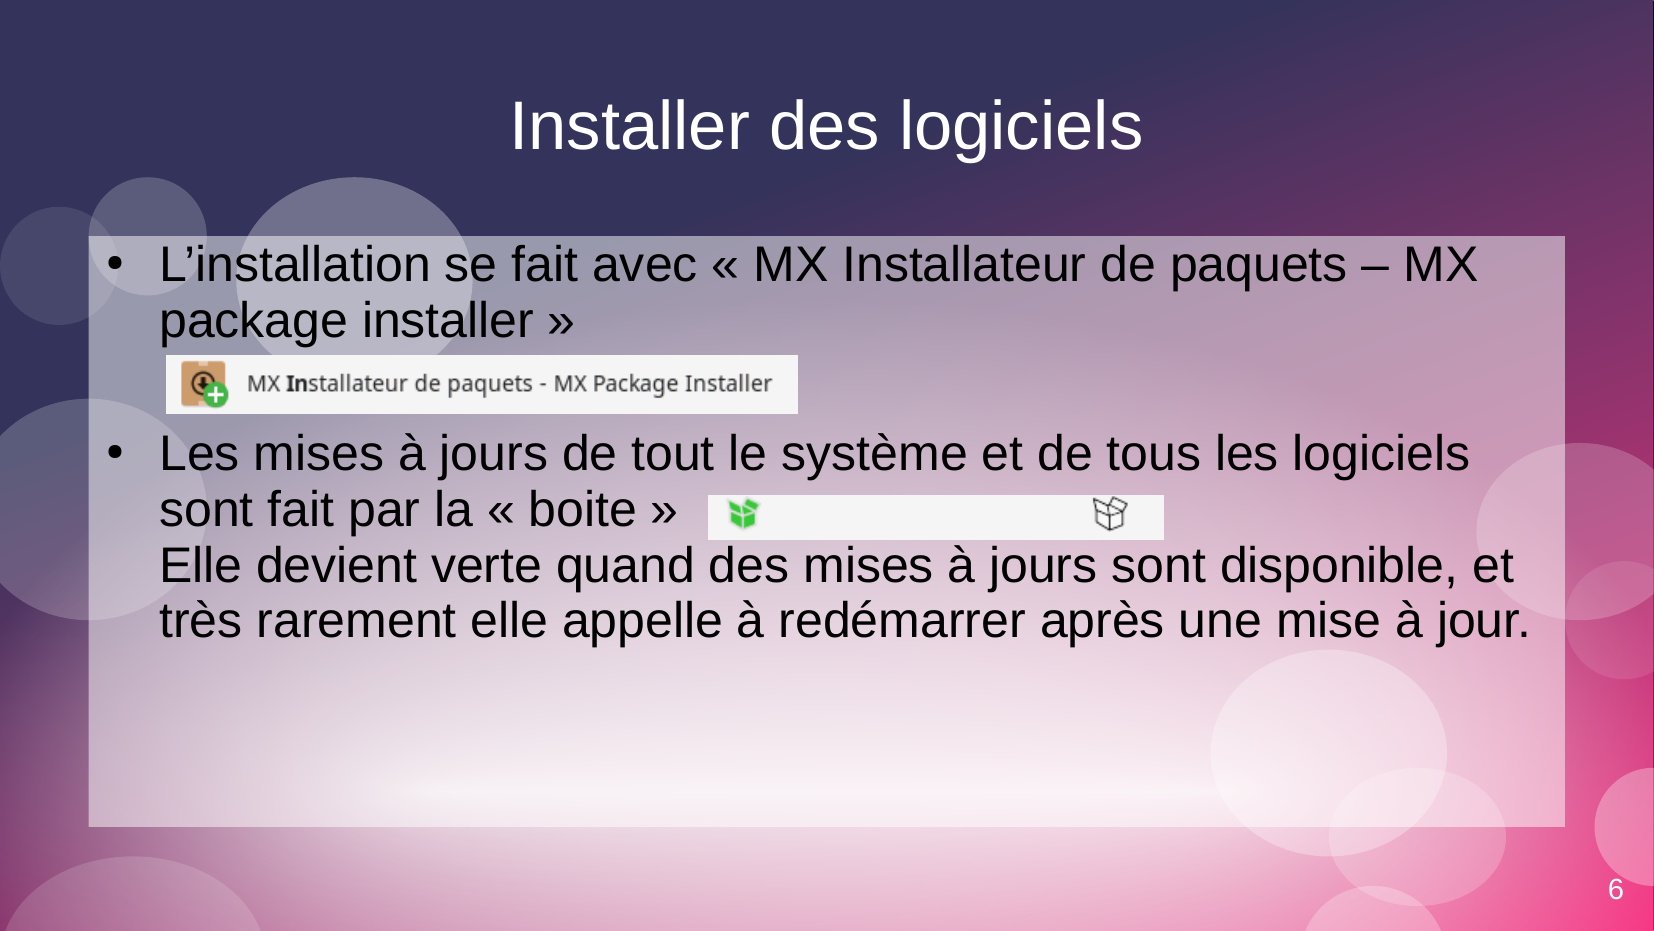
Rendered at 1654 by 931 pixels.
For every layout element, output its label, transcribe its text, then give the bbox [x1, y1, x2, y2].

list L’installation se fait avec « MX Installateur de paquets – MX package installer » Les mises à jours de tout le système et de tous les logiciels sont fait par la « boite » Elle devient verte quand des mises à jours sont disponible, et très rarement elle appelle à redémarrer après une mise à jour. [88, 236, 1565, 827]
picture [708, 495, 1164, 540]
picture [166, 355, 798, 414]
title Installer des logiciels [88, 44, 1565, 207]
